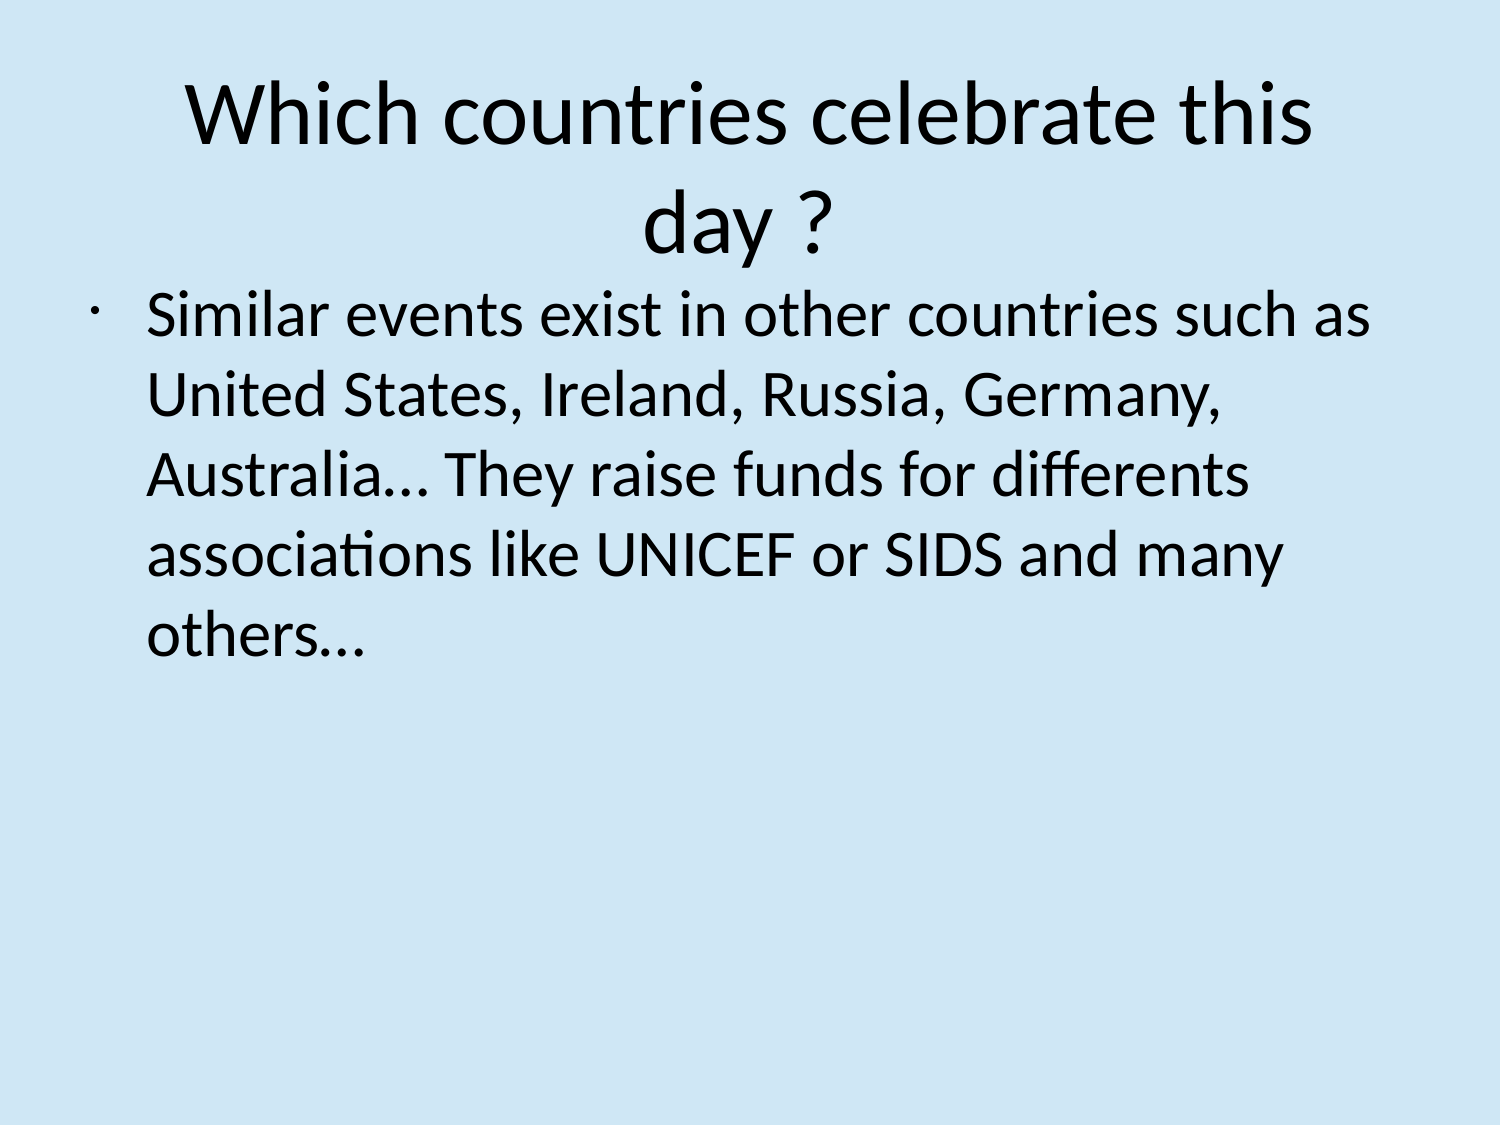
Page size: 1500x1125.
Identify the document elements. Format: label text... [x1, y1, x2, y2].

list Similar events exist in other countries such as United States, Ireland, Russia, Germany, Australia… They raise funds for differents associations like UNICEF or SIDS and many others… [75, 262, 1425, 1005]
title Which countries celebrate this day ? [75, 45, 1425, 233]
